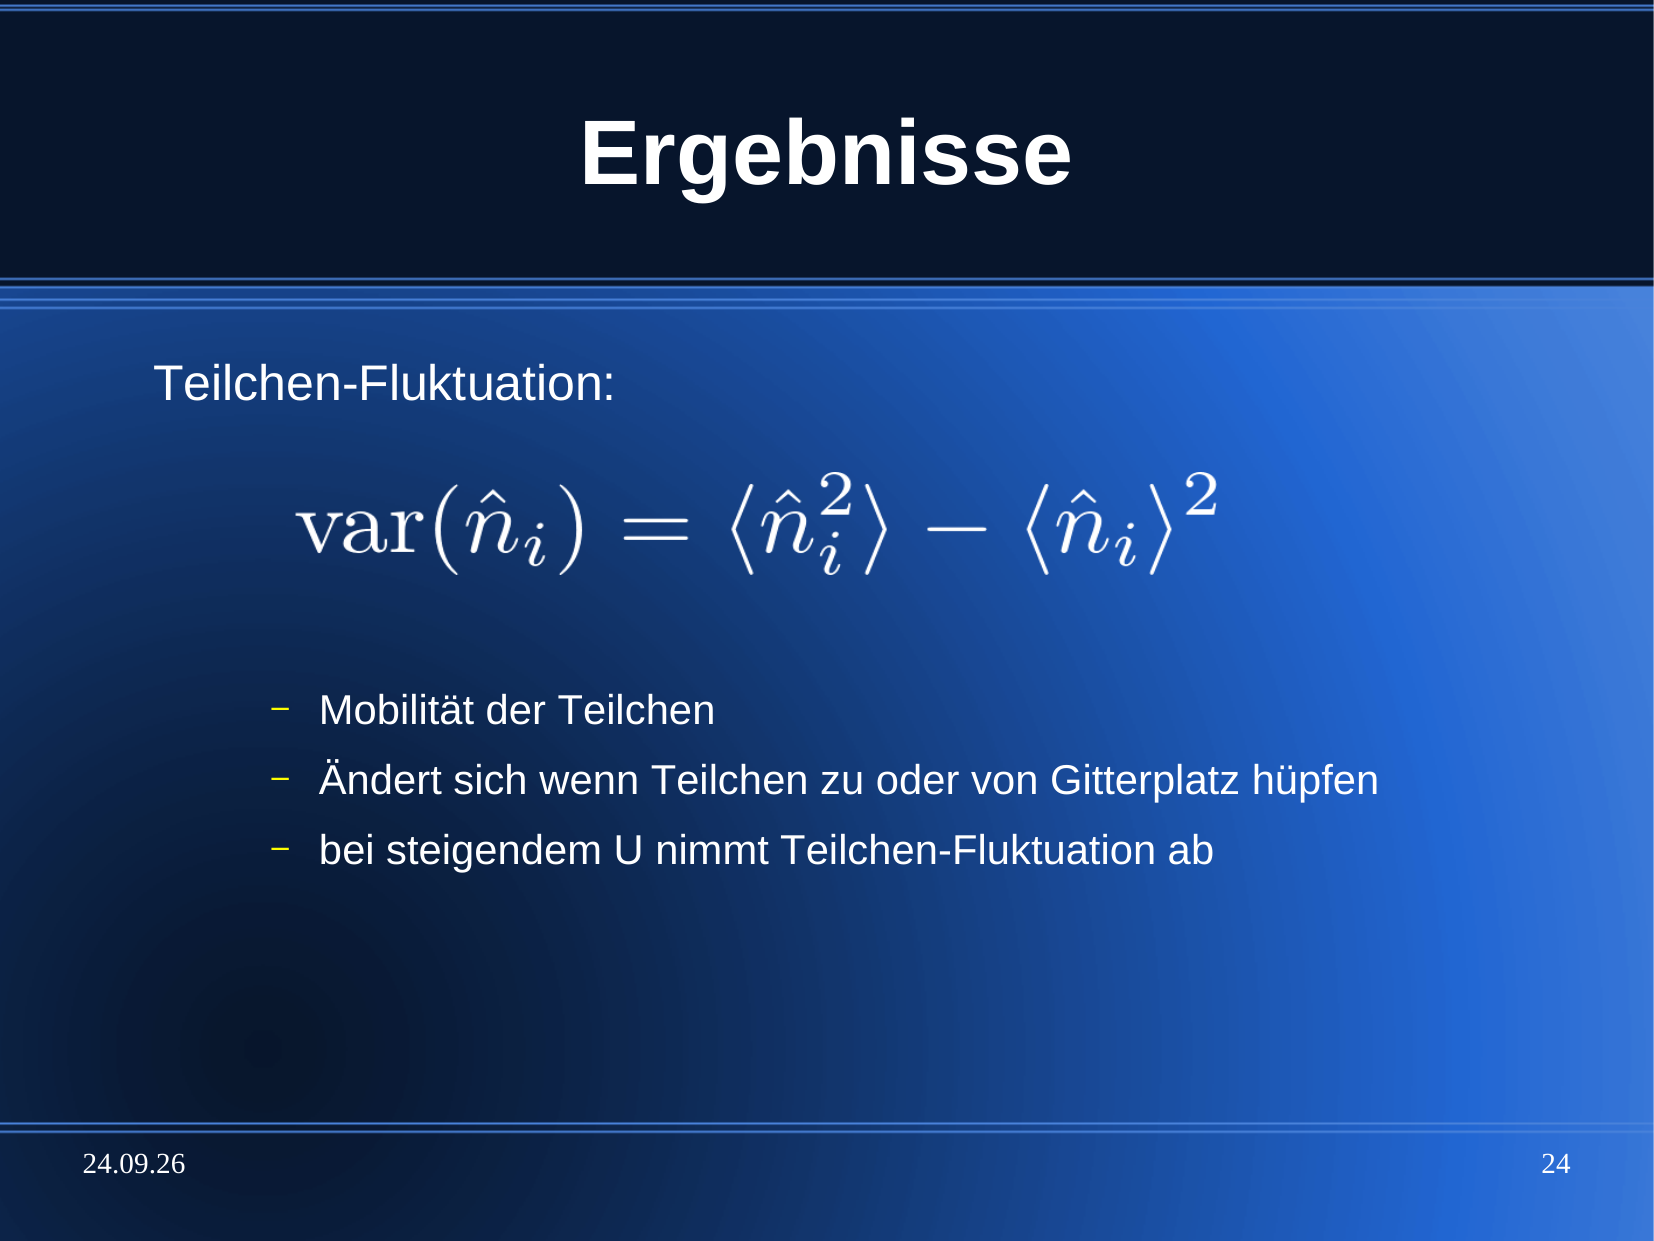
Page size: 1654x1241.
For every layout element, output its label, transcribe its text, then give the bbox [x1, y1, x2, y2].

list Teilchen-Fluktuation: Mobilität der Teilchen Ändert sich wenn Teilchen zu oder von Gitterplatz hüpfen bei steigendem U nimmt Teilchen-Fluktuation ab [82, 355, 1571, 1058]
title Ergebnisse [82, 49, 1571, 257]
picture [0, 0, 1654, 1241]
